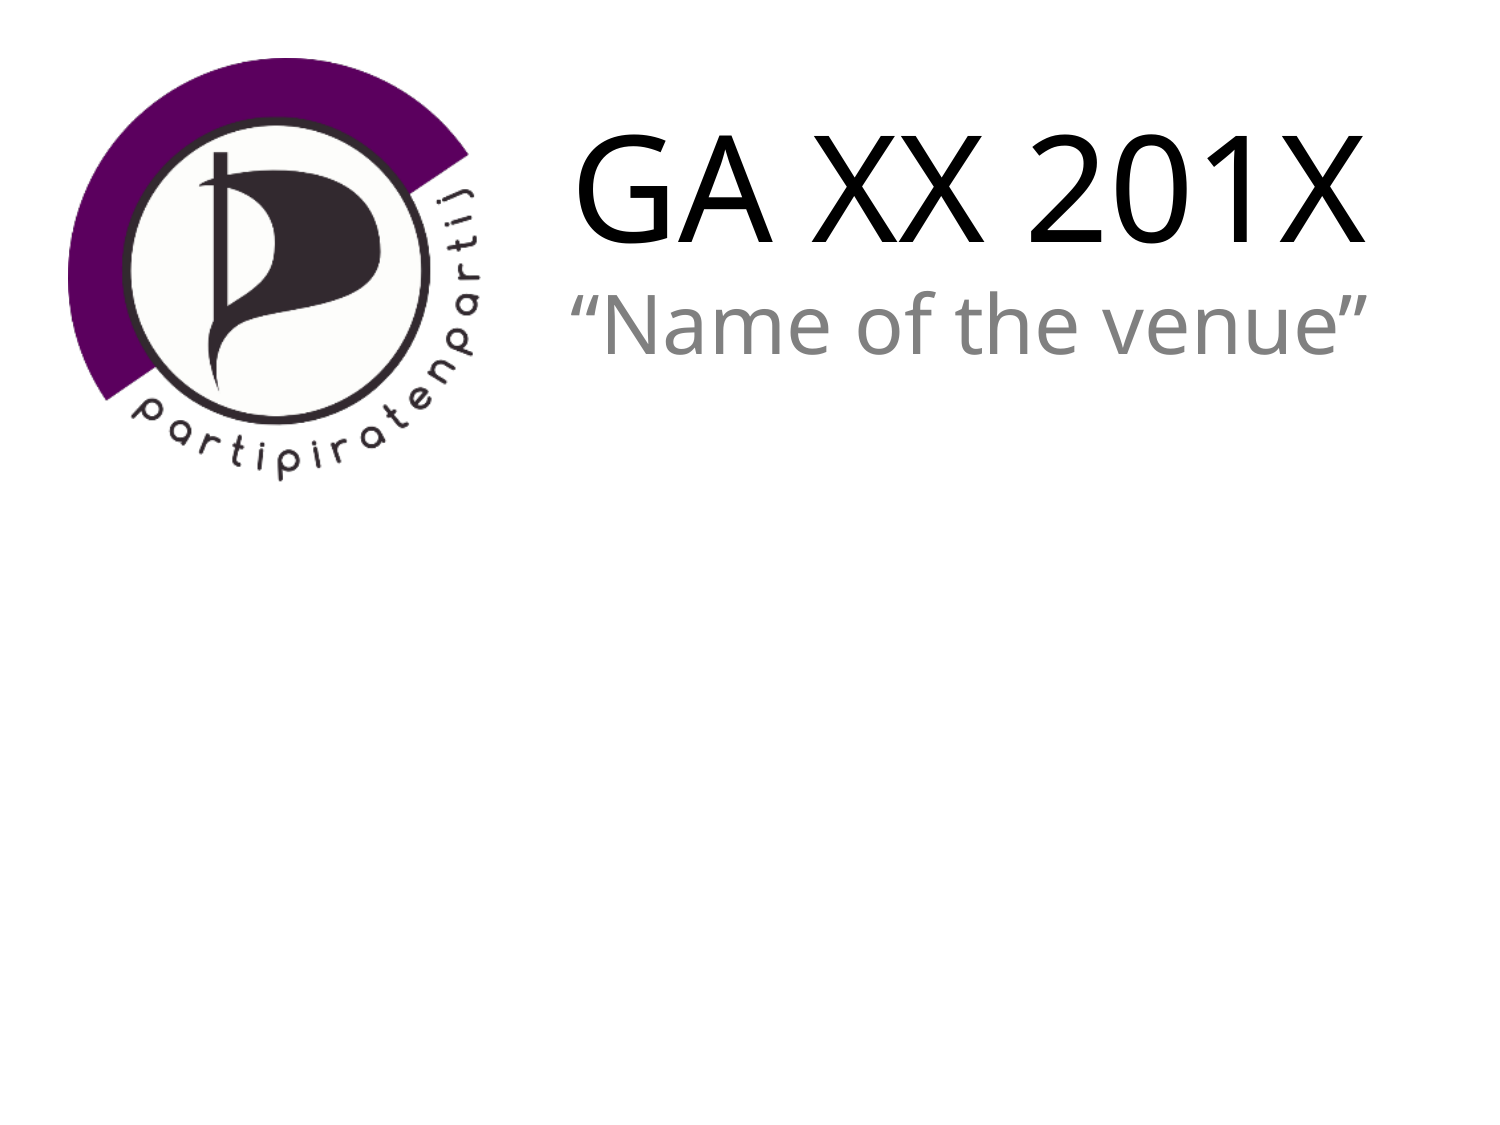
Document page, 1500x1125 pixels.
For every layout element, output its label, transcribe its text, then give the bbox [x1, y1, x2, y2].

title GA XX 201X “Name of the venue” [555, 84, 1423, 379]
picture [68, 58, 506, 496]
